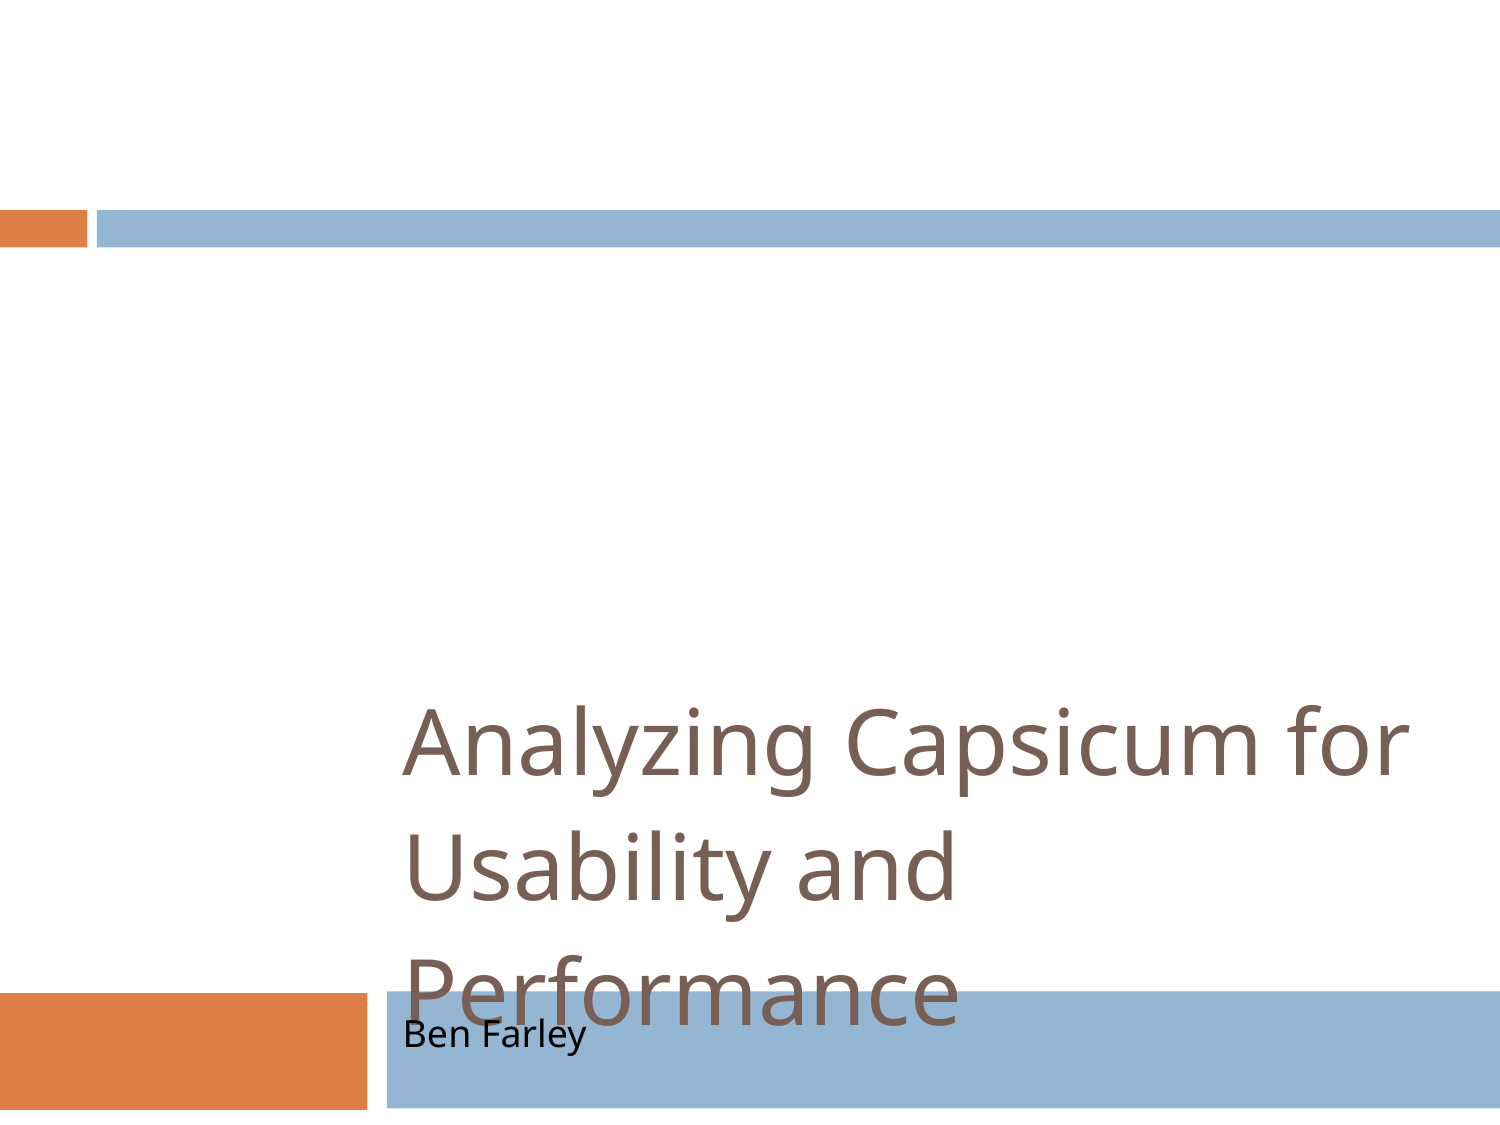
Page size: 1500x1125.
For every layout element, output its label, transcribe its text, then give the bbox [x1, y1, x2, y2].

text_box Ben Farley [387, 992, 1488, 1105]
title Analyzing Capsicum for Usability and Performance [387, 662, 1450, 992]
